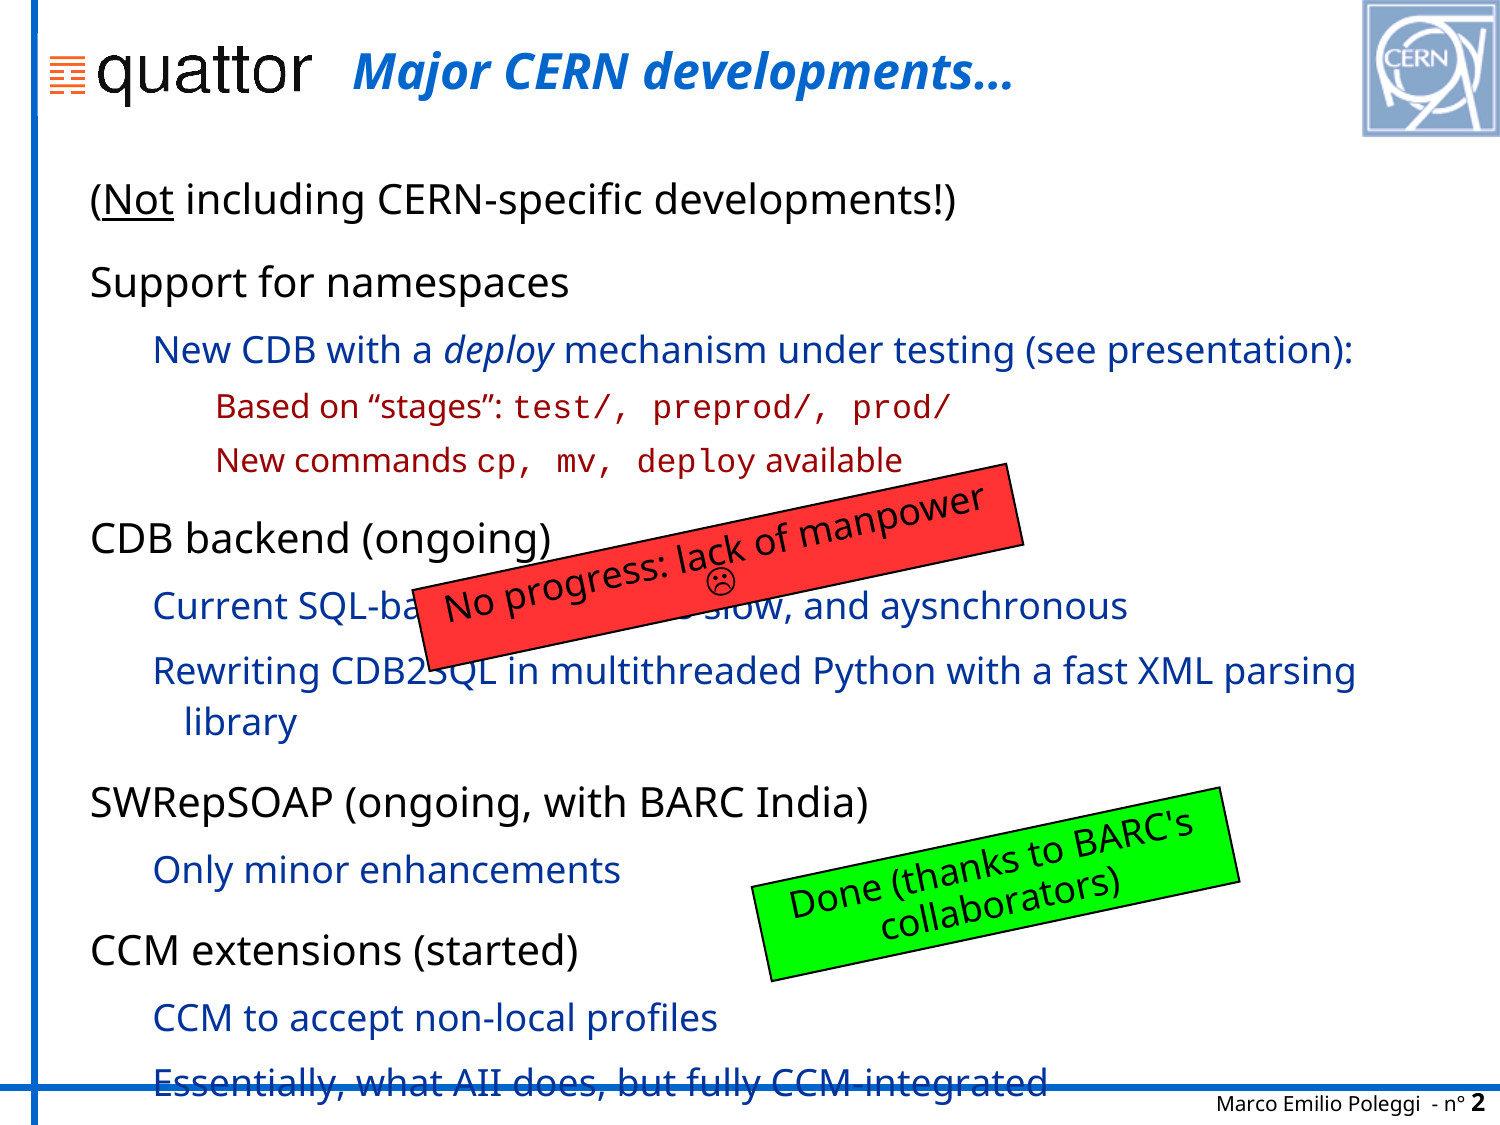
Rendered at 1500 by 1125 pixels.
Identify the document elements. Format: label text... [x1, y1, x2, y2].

title Major CERN developments… [337, 37, 1381, 112]
list (Not including CERN-specific developments!) Support for namespaces New CDB with a deploy mechanism under testing (see presentation): Based on “stages”: test/, preprod/, prod/ New commands cp, mv, deploy available CDB backend (ongoing) Current SQL-based back-end is slow, and aysnchronous Rewriting CDB2SQL in multithreaded Python with a fast XML parsing library SWRepSOAP (ongoing, with BARC India) Only minor enhancements CCM extensions (started) CCM to accept non-local profiles Essentially, what AII does, but fully CCM-integrated [74, 162, 1461, 1063]
text_box Done (thanks to BARC's collaborators) [751, 787, 1240, 982]
text_box No progress: lack of manpower  [412, 463, 1024, 672]
